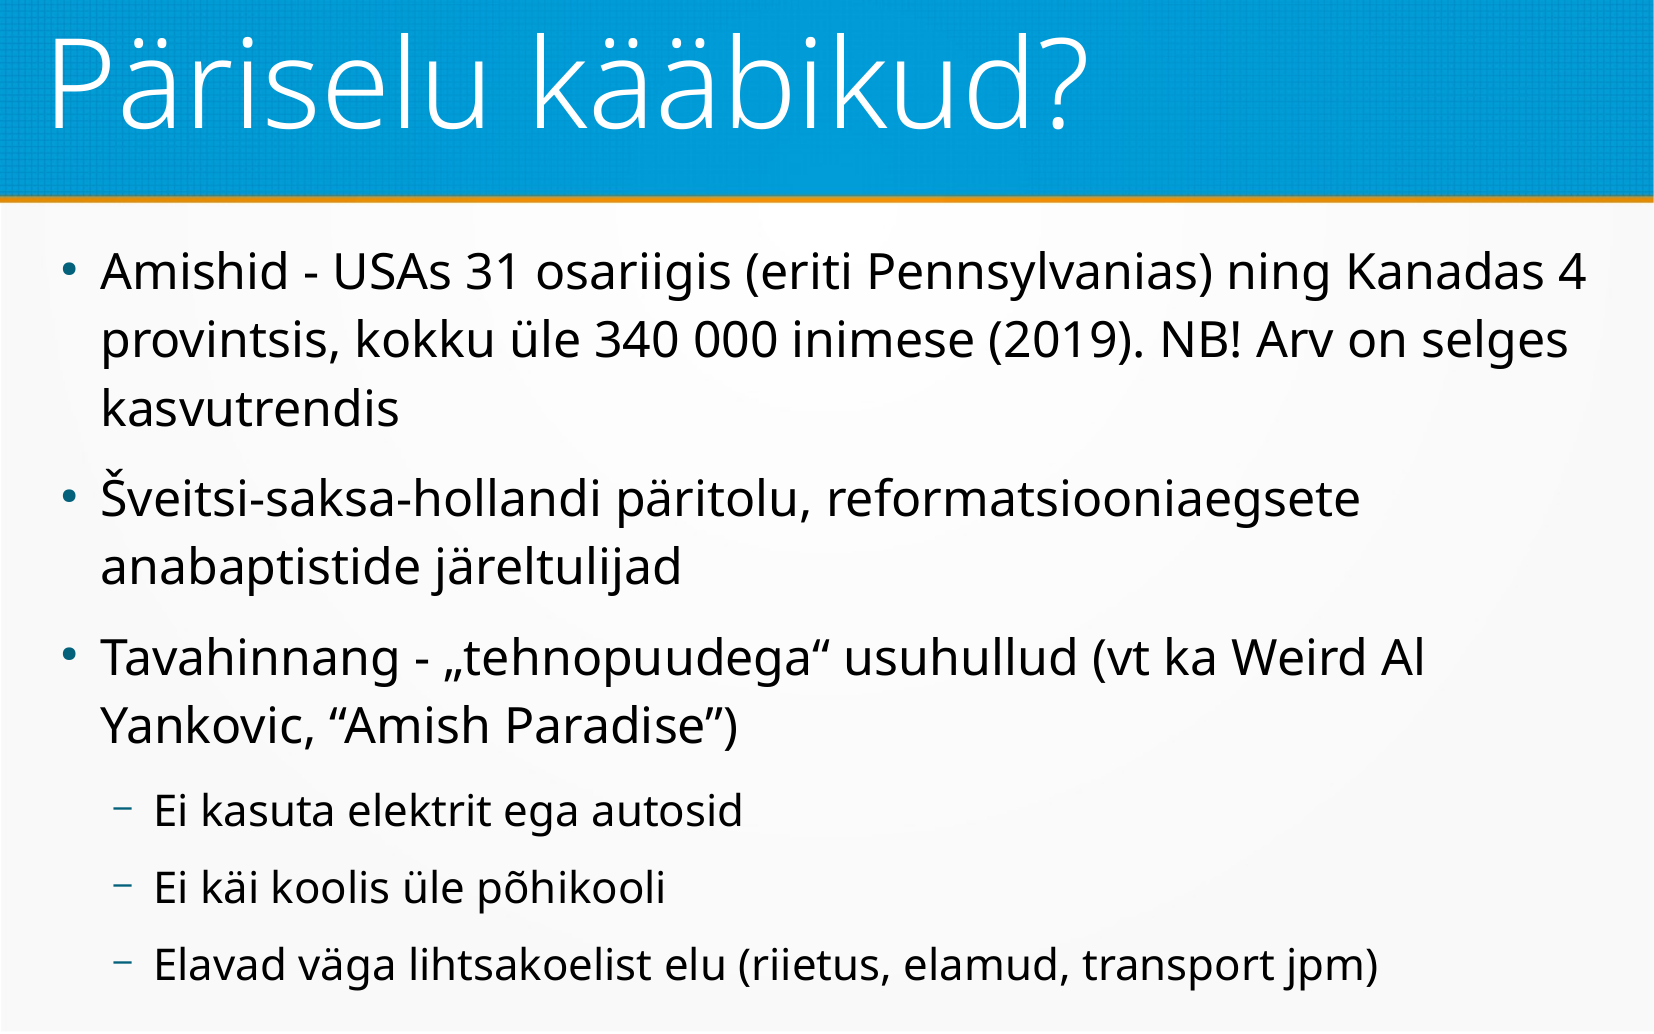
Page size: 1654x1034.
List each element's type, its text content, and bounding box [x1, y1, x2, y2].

picture [0, 195, 1654, 1034]
list Amishid - USAs 31 osariigis (eriti Pennsylvanias) ning Kanadas 4 provintsis, kokku üle 340 000 inimese (2019). NB! Arv on selges kasvutrendis Šveitsi-saksa-hollandi päritolu, reformatsiooniaegsete anabaptistide järeltulijad Tavahinnang - „tehnopuudega“ usuhullud (vt ka Weird Al Yankovic, “Amish Paradise”) Ei kasuta elektrit ega autosid Ei käi koolis üle põhikooli Elavad väga lihtsakoelist elu (riietus, elamud, transport jpm) [47, 236, 1607, 1002]
title Päriselu kääbikud? [43, 0, 1619, 166]
